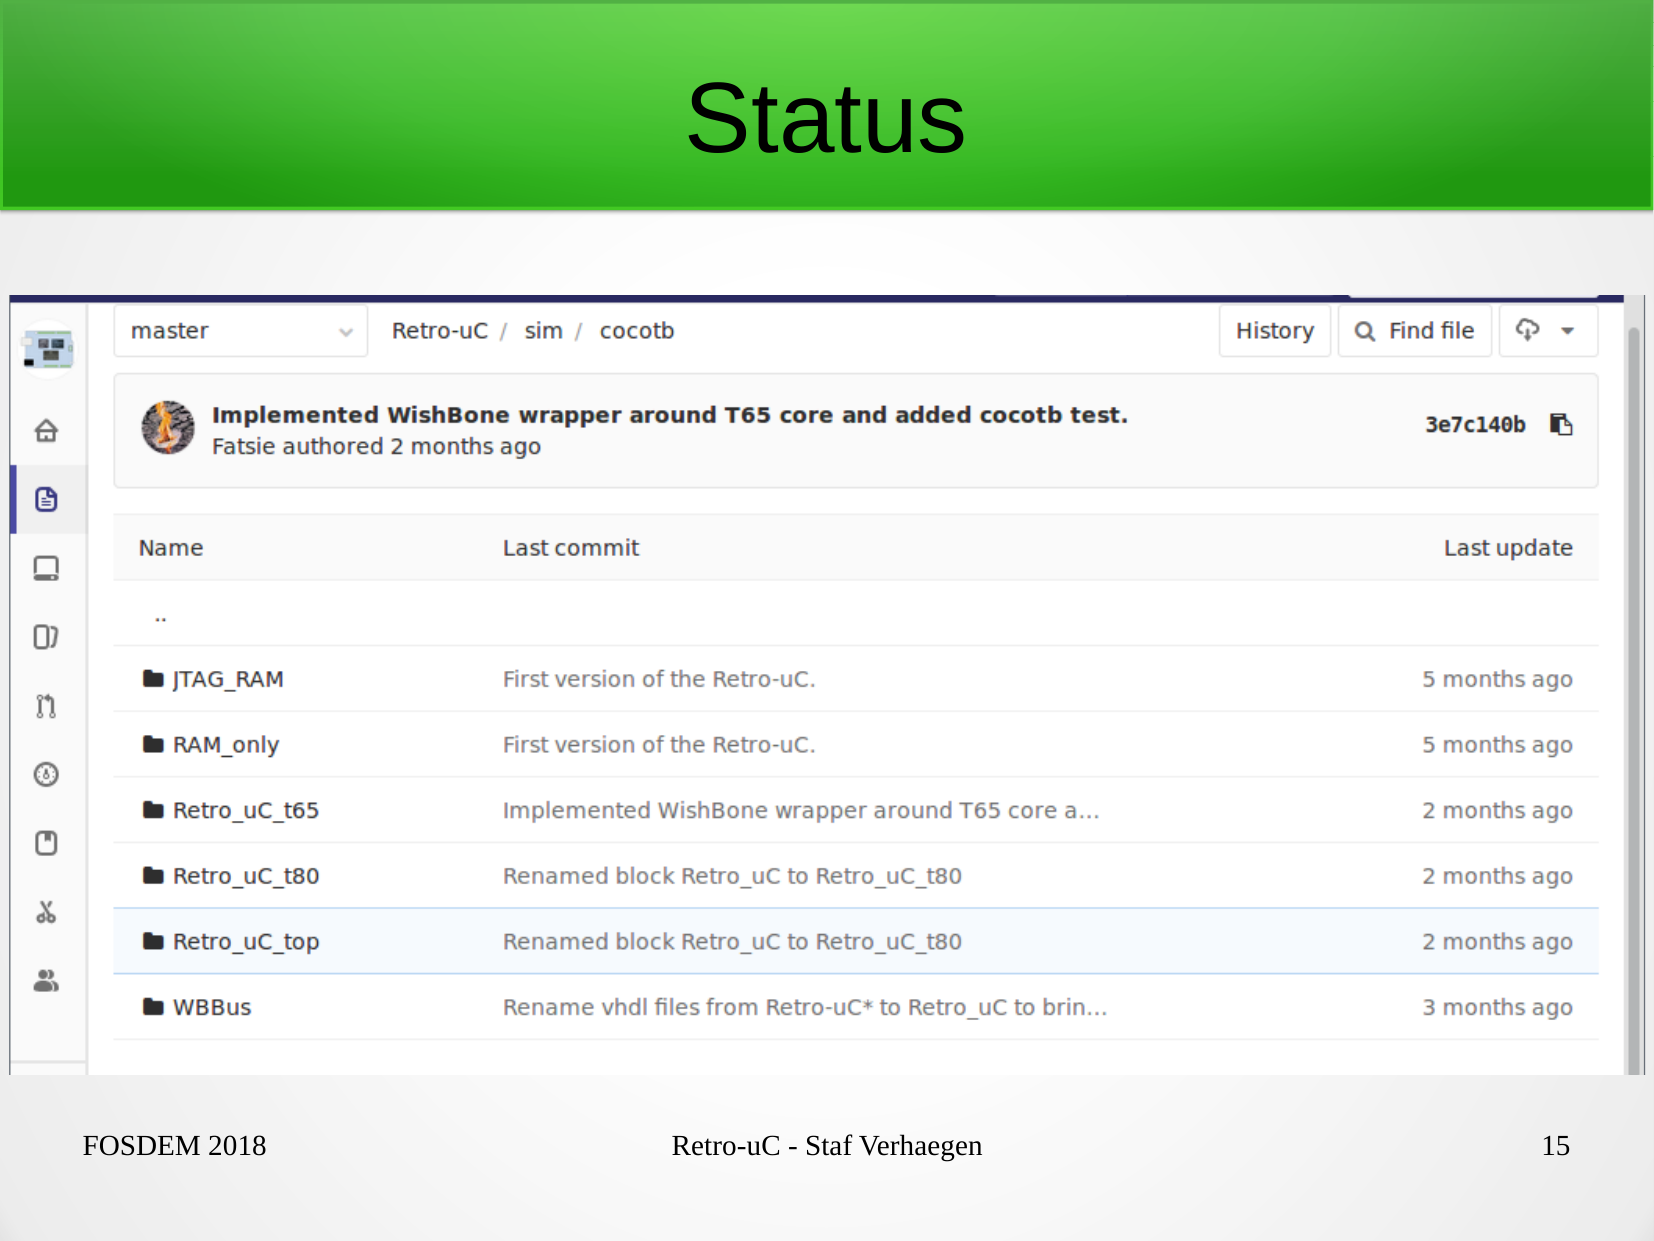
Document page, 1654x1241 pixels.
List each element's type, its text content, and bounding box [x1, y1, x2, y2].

picture [9, 295, 1646, 1075]
title Status [82, 47, 1571, 189]
